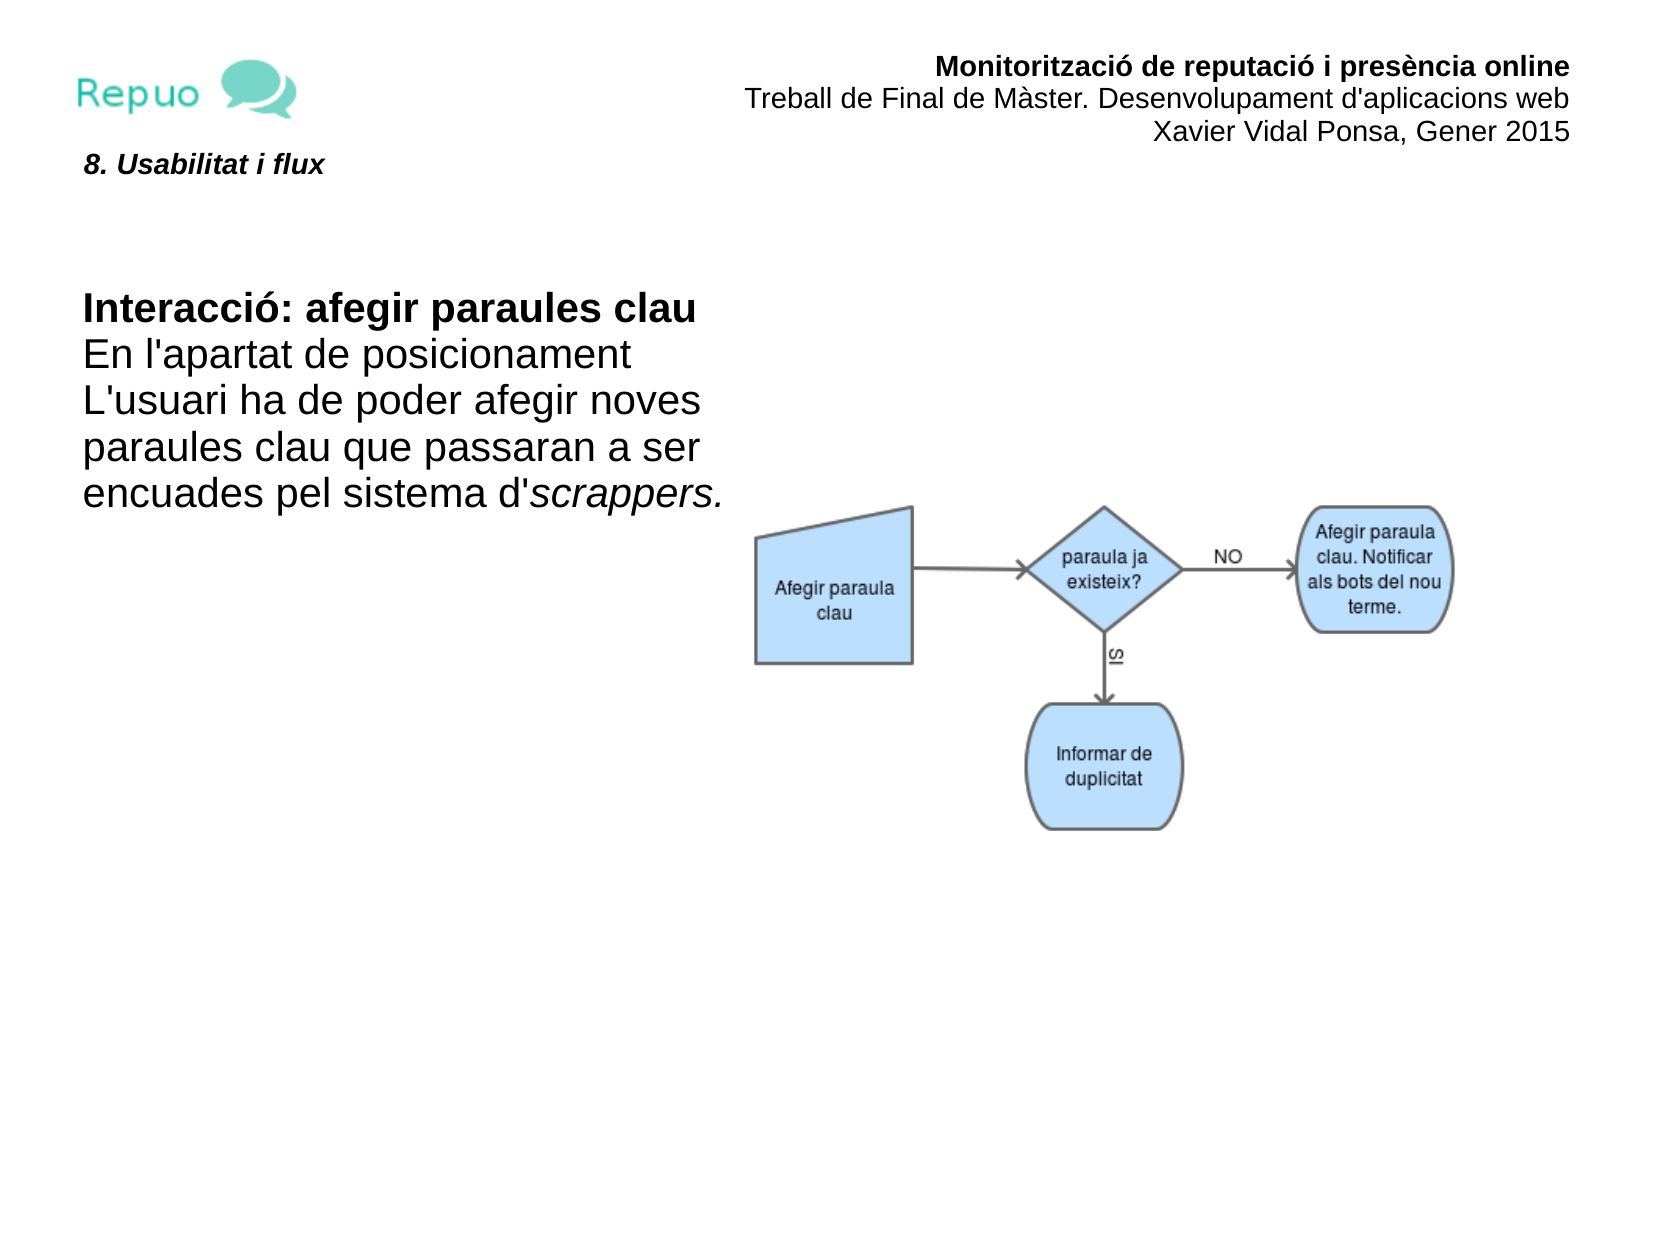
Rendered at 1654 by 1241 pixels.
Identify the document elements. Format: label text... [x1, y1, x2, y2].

picture [750, 498, 1461, 871]
text_box Interacció: afegir paraules clau En l'apartat de posicionament L'usuari ha de poder afegir noves paraules clau que passaran a ser encuades pel sistema d'scrappers. [82, 284, 1571, 1004]
picture [58, 32, 309, 150]
title Monitorització de reputació i presència online Treball de Final de Màster. Desenvolupament d'aplicacions web Xavier Vidal Ponsa, Gener 2015 8. Usabilitat i flux [82, 49, 1571, 215]
